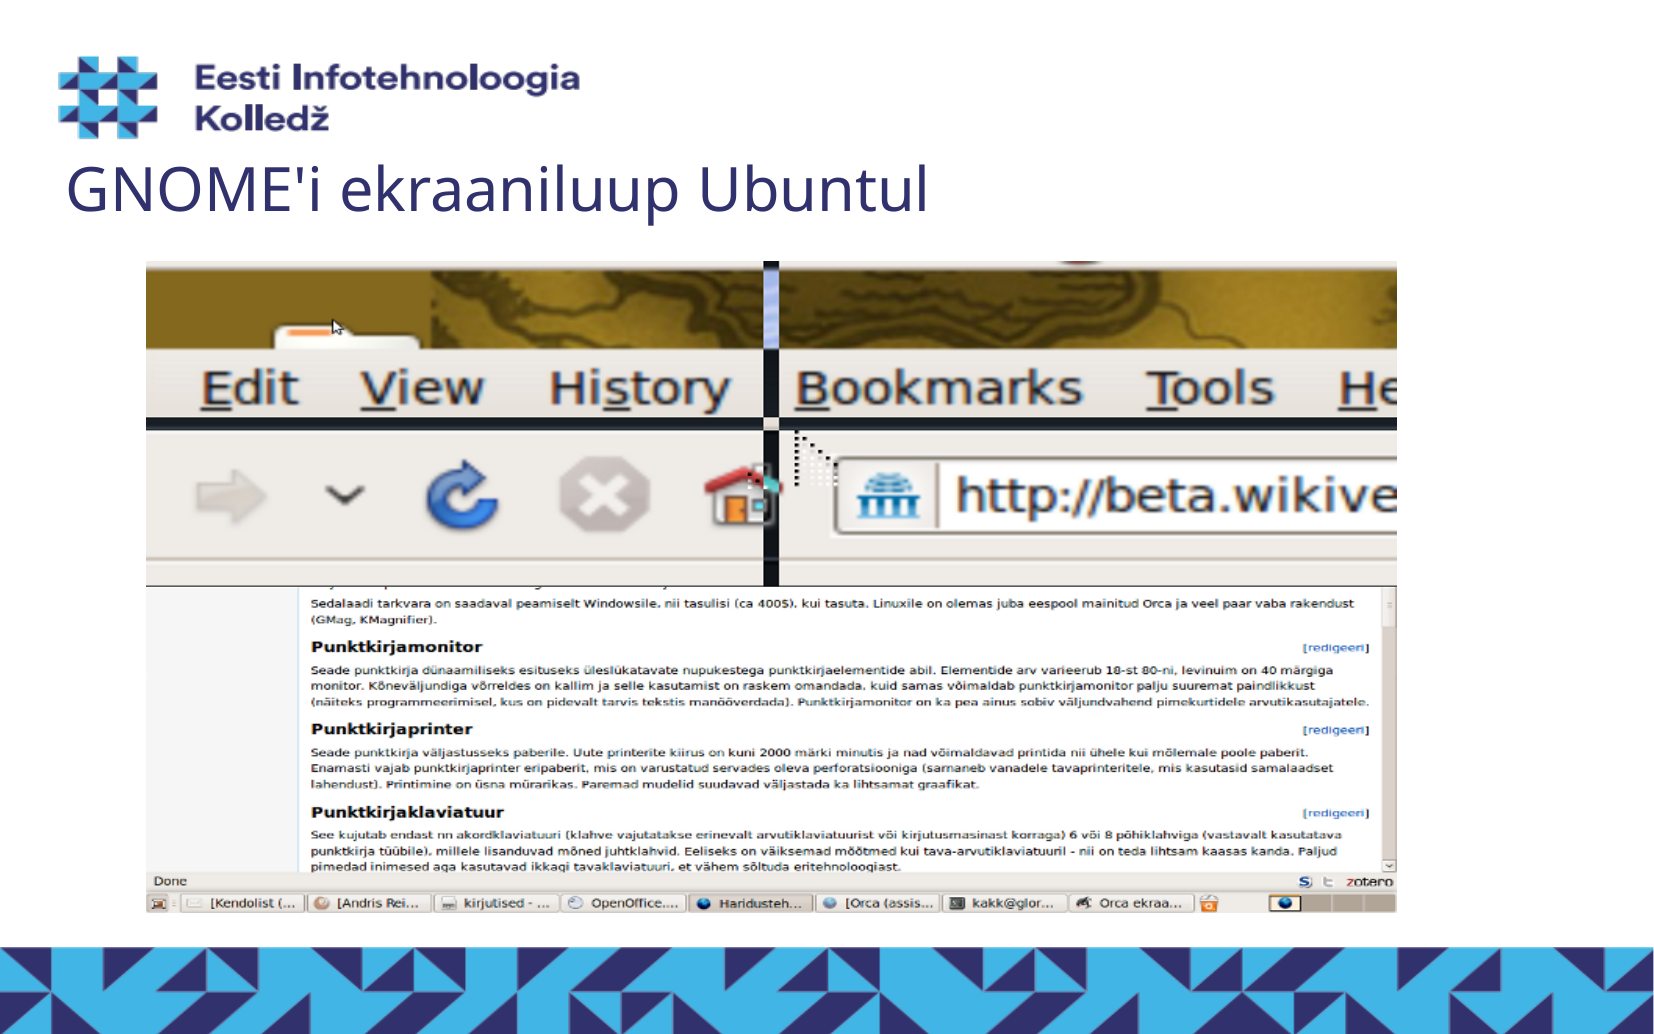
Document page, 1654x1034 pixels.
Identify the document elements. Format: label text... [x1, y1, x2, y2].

title GNOME'i ekraaniluup Ubuntul [65, 101, 1202, 275]
picture [146, 261, 1397, 913]
